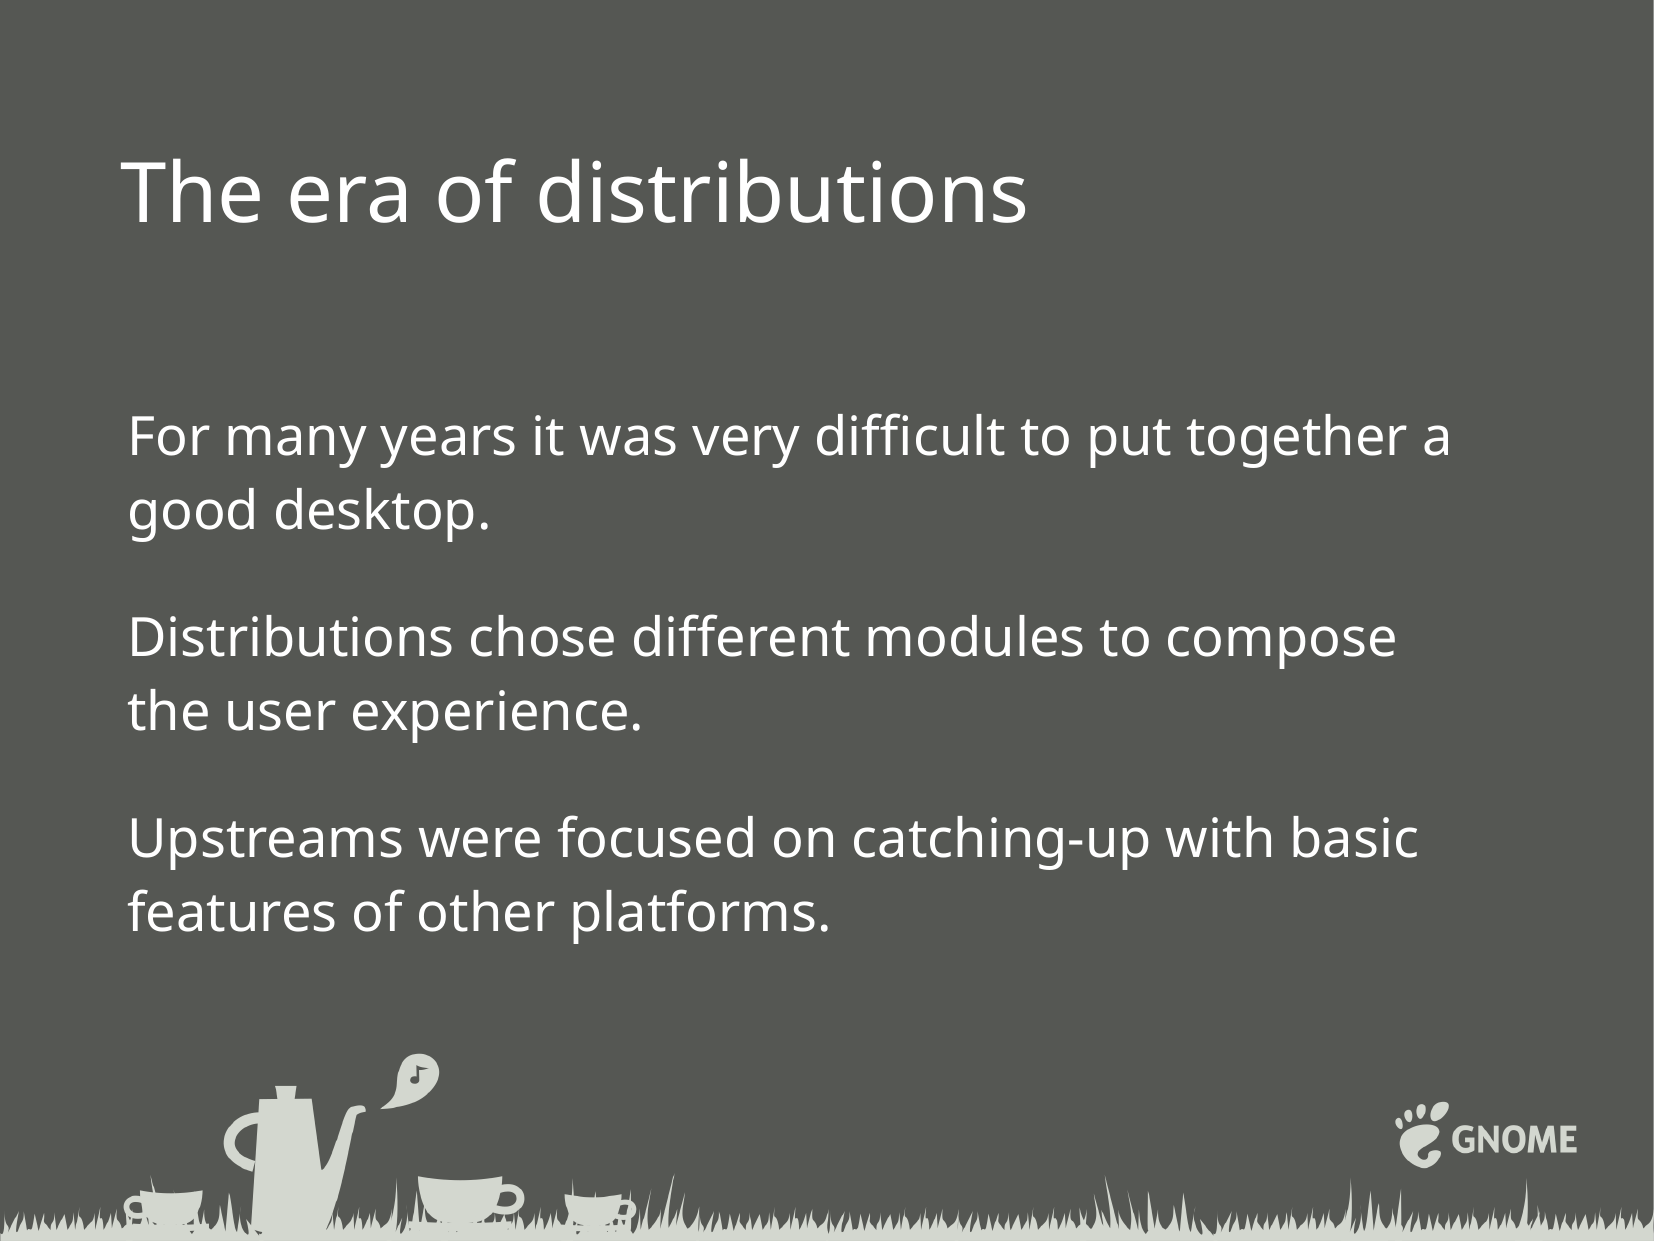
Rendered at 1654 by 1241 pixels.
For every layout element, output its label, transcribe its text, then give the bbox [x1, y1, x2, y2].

picture [0, 0, 1654, 1241]
title The era of distributions [120, 144, 1609, 236]
text_box For many years it was very difficult to put together a good desktop. Distributions chose different modules to compose the user experience. Upstreams were focused on catching-up with basic features of other platforms. [112, 390, 1493, 869]
